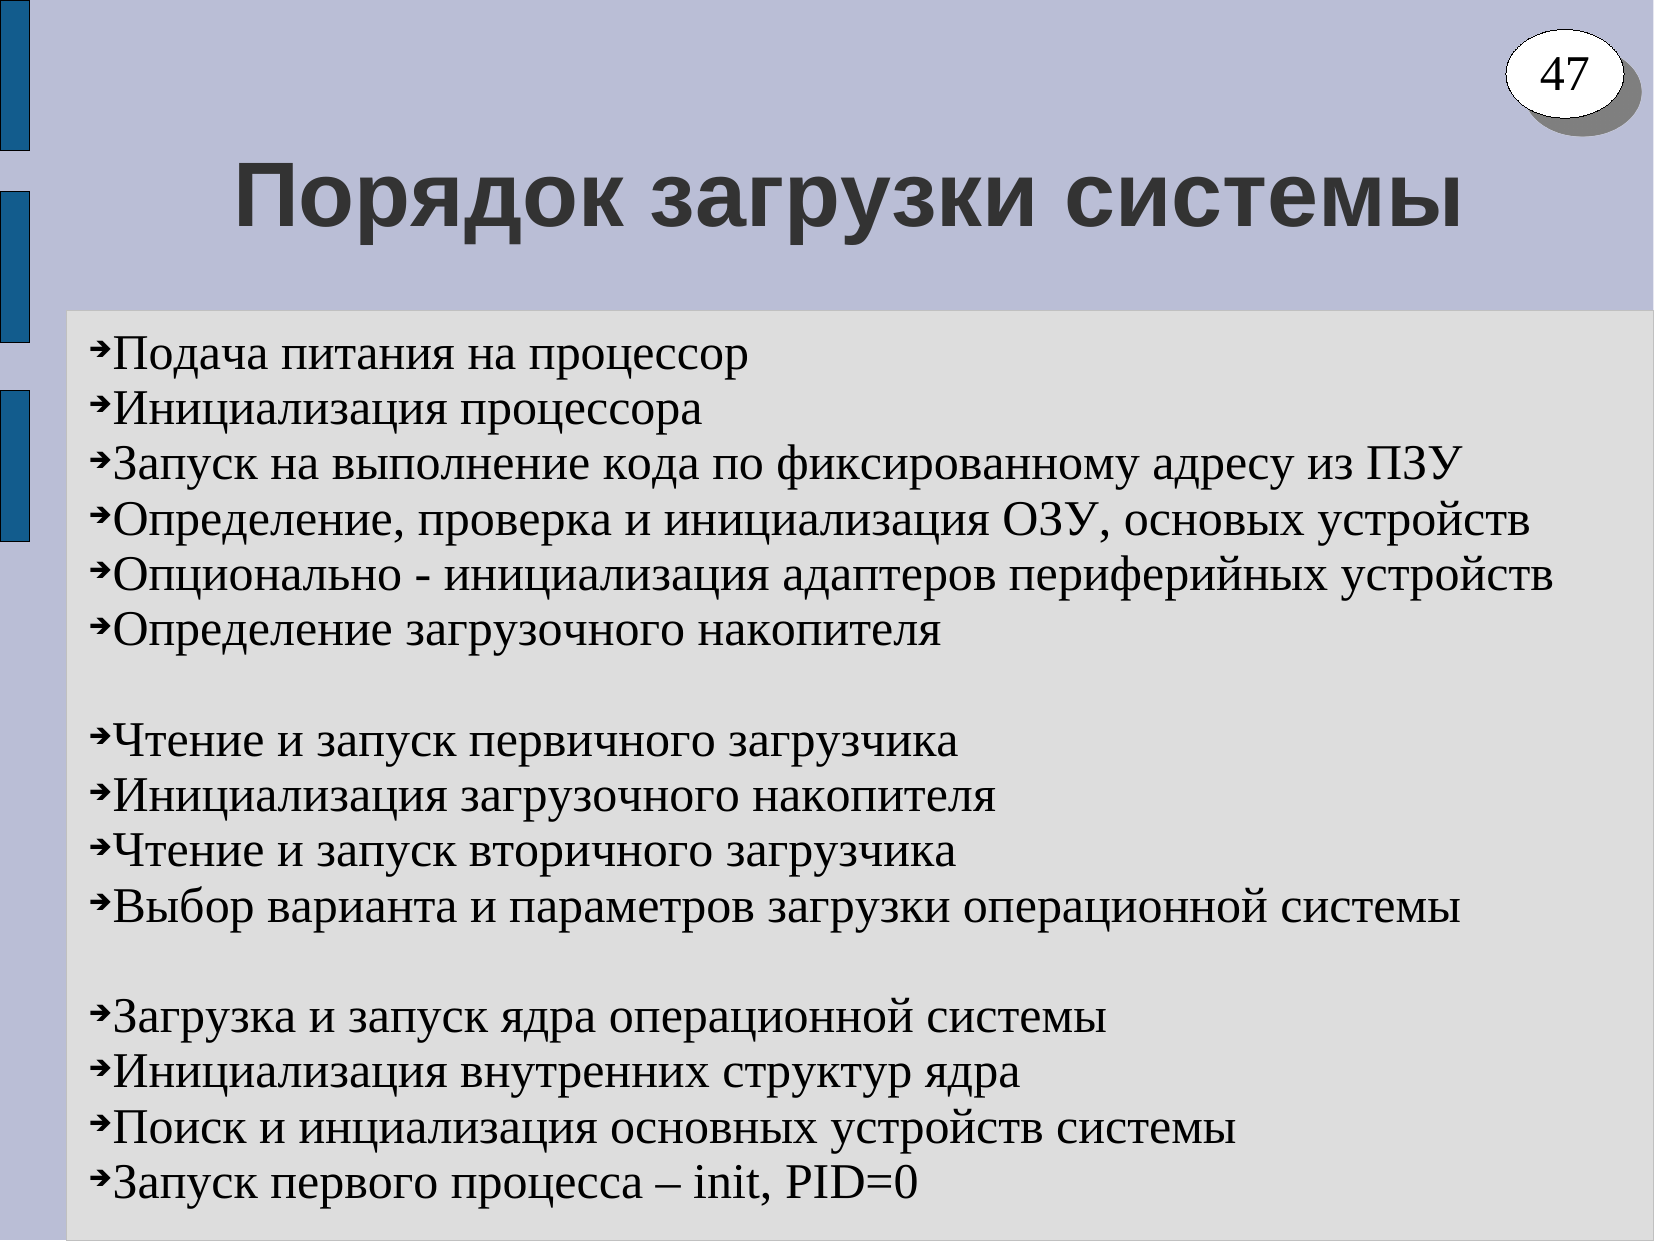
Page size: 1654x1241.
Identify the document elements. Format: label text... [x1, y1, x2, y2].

title Порядок загрузки системы [121, 91, 1534, 299]
text_box Подача питания на процессор Инициализация процессора Запуск на выполнение кода по фиксированному адресу из ПЗУ Определение, проверка и инициализация ОЗУ, основых устройств Опционально - инициализация адаптеров периферийных устройств Определение загрузочного накопителя Чтение и запуск первичного загрузчика Инициализация загрузочного накопителя Чтение и запуск вторичного загрузчика Выбор варианта и параметров загрузки операционной системы Загрузка и запуск ядра операционной системы Инициализация внутренних структур ядра Поиск и инциализация основных устройств системы Запуск первого процесса – init, PID=0 [88, 324, 1607, 1210]
text_box 47 [1505, 29, 1625, 119]
